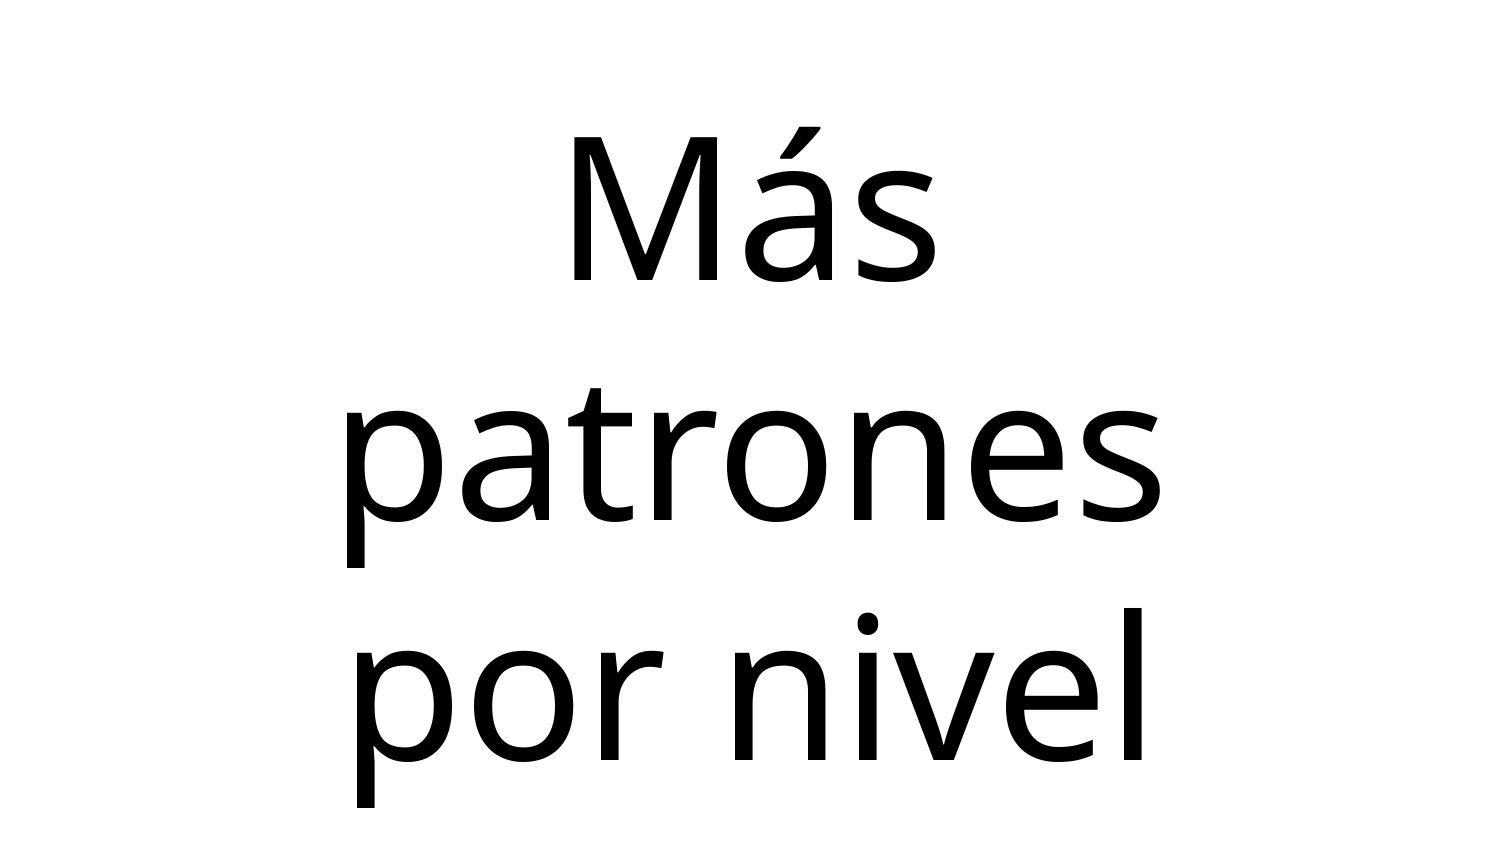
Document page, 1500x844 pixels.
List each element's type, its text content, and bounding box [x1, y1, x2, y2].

text_box Más patrones por nivel [214, 89, 1286, 793]
text_box Más patrones por nivel [375, 666, 434, 747]
